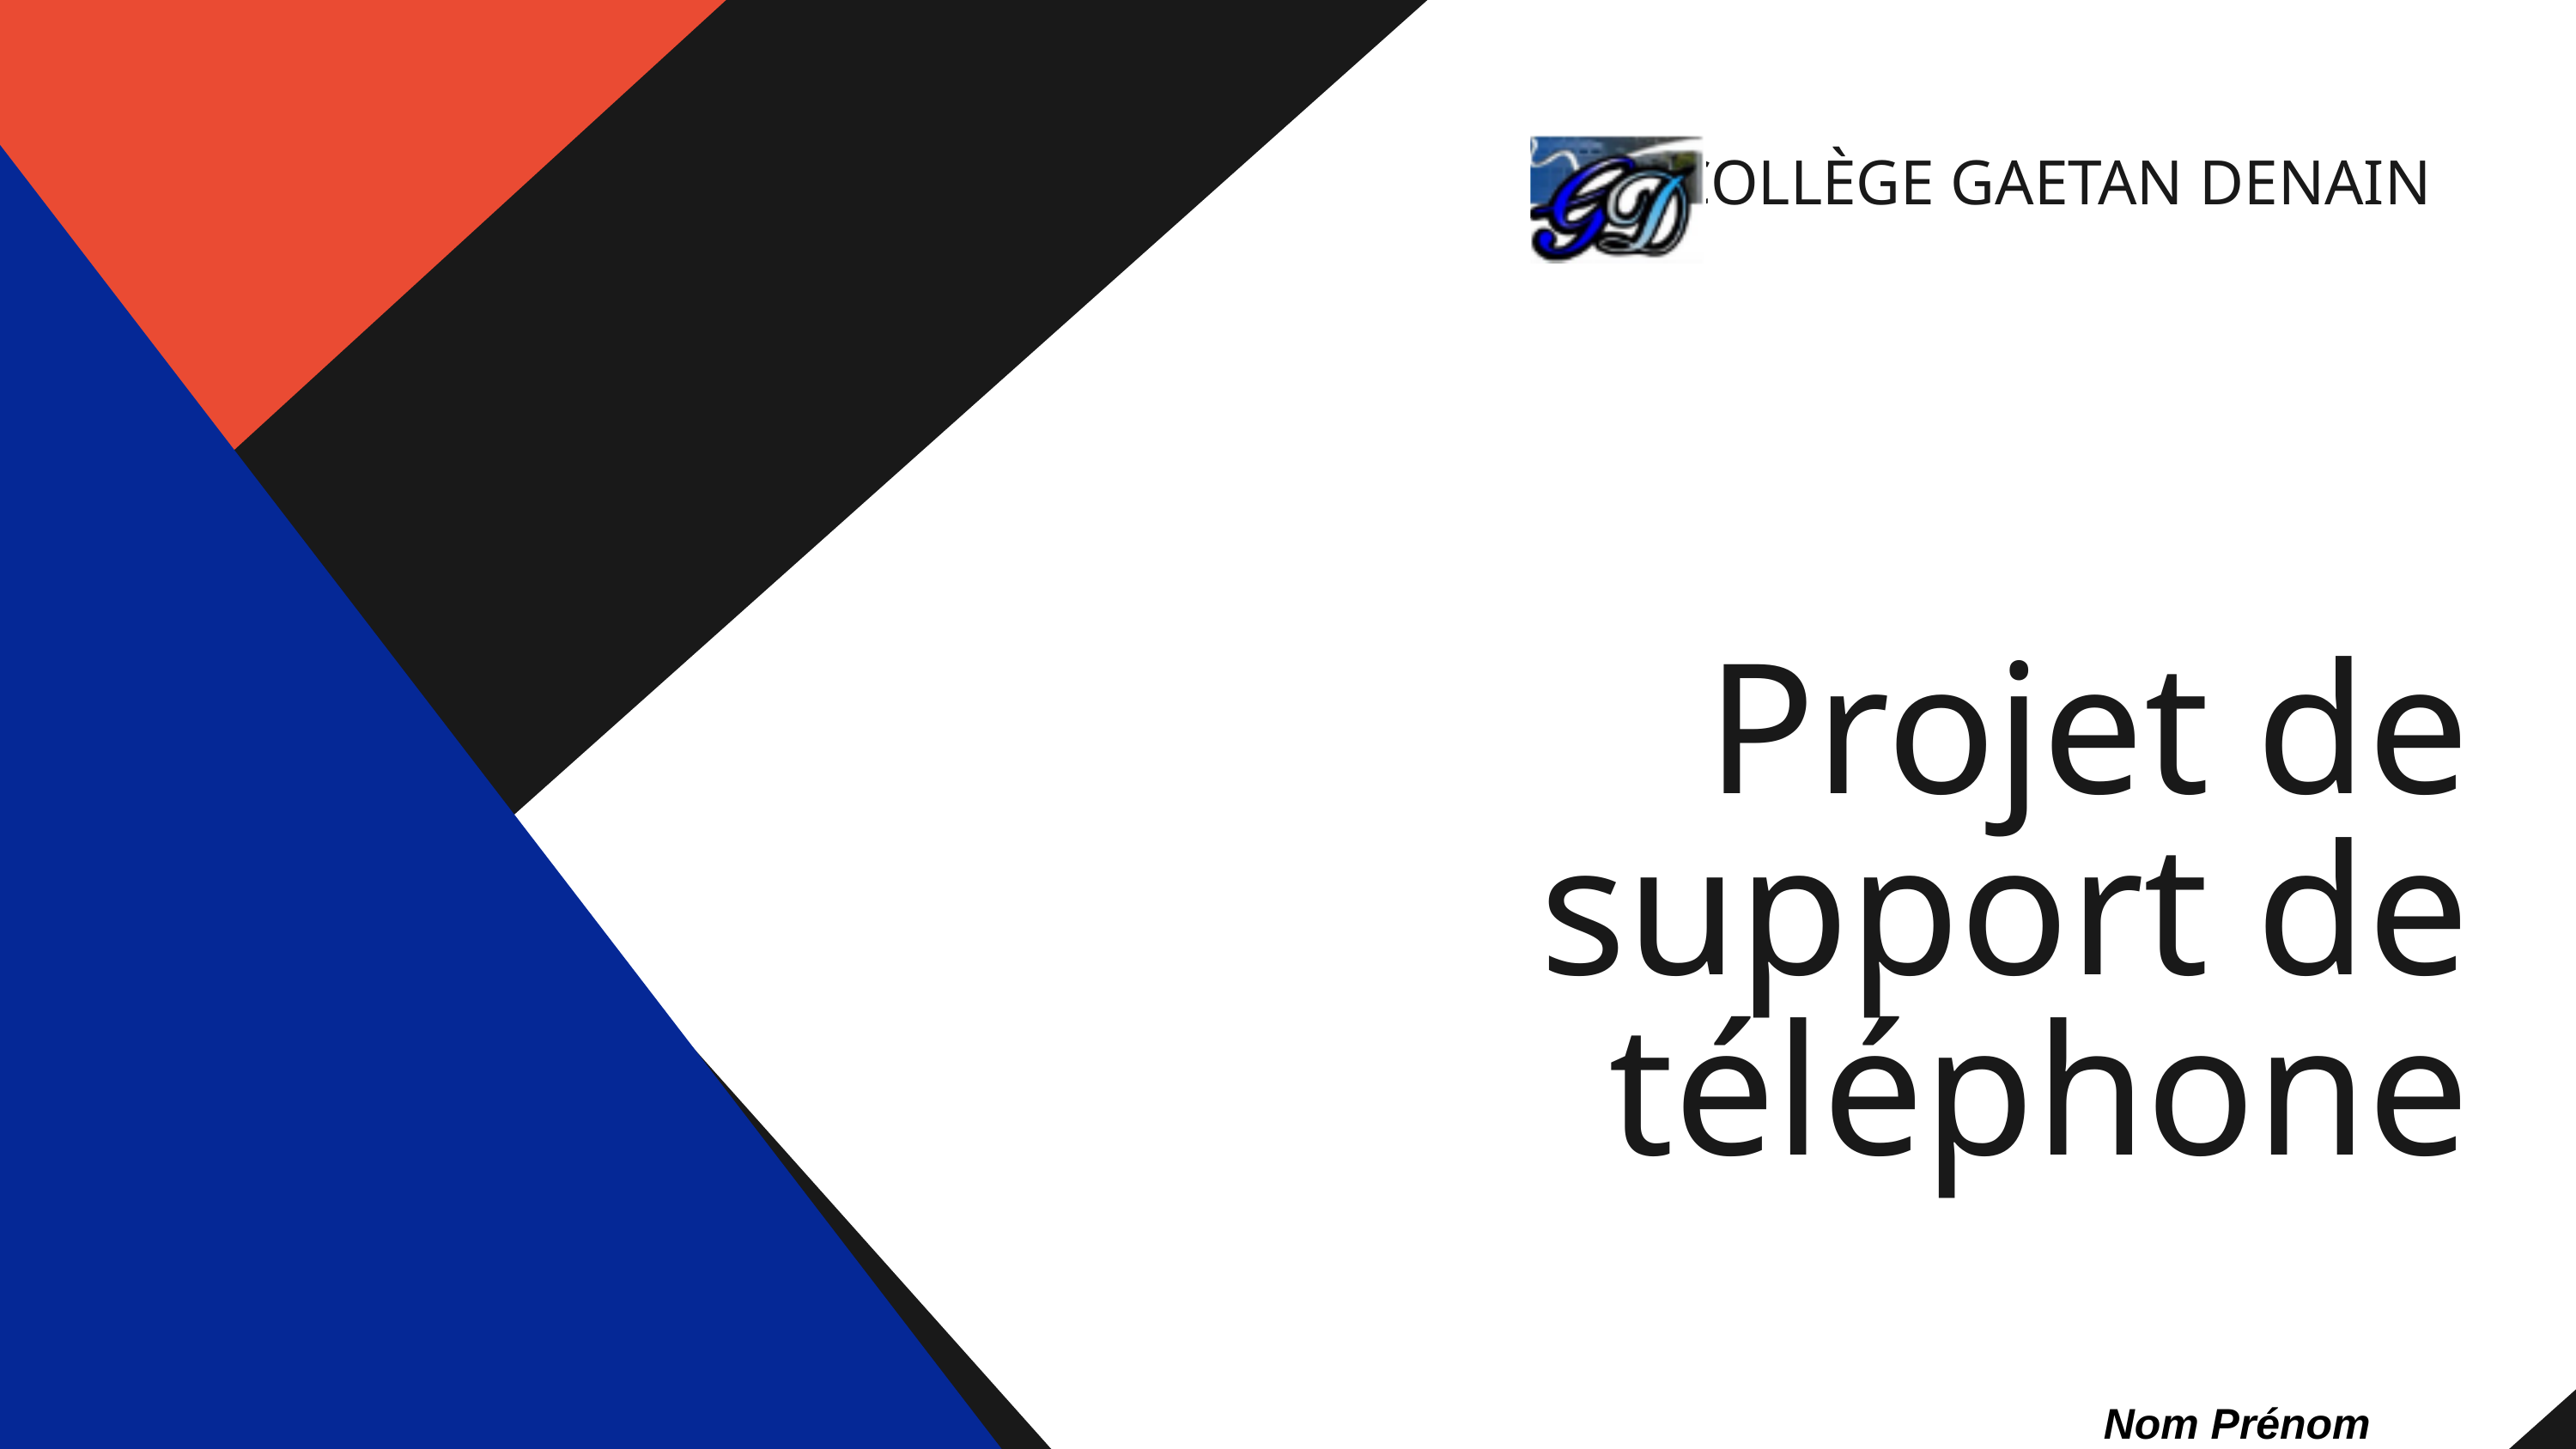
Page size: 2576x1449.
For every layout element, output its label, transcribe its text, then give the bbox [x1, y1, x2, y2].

text_box Projet de support de téléphone [1954, 1070, 2008, 1143]
text_box Nom Prénom Nom Prénom 2 [1318, 1394, 2384, 1449]
text_box [0, 0, 2576, 1449]
text_box COLLÈGE GAETAN DENAIN [1650, 130, 2432, 217]
text_box Projet de support de téléphone [1166, 649, 2470, 1191]
